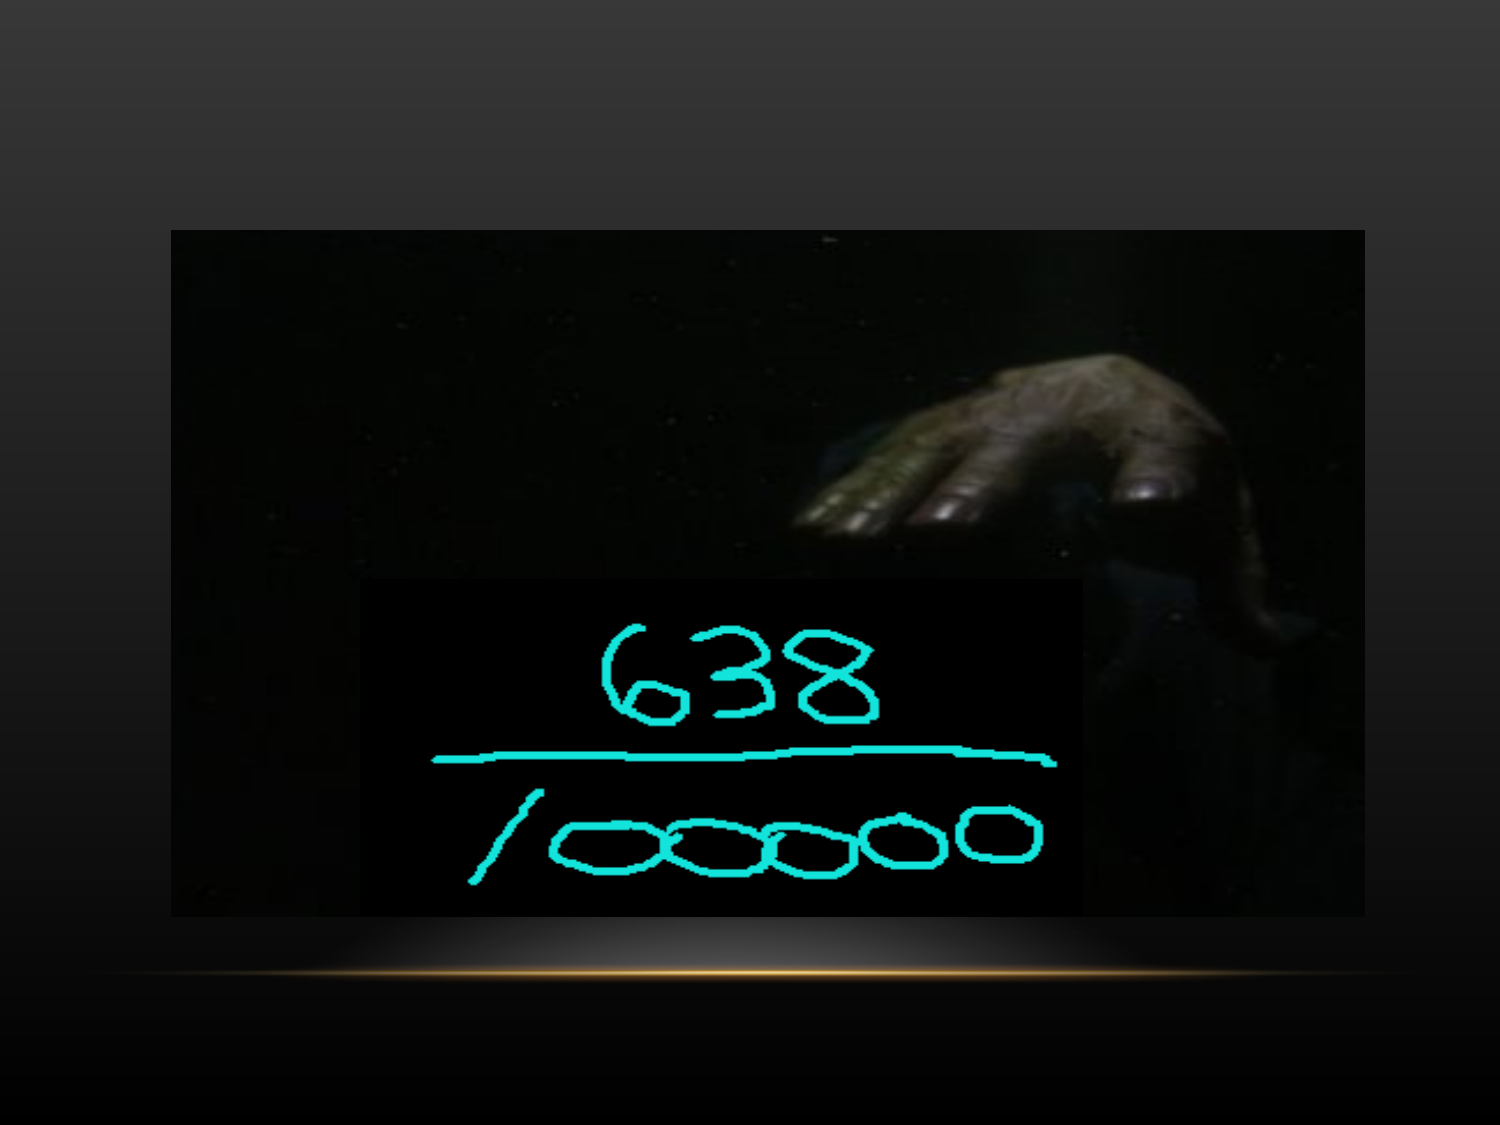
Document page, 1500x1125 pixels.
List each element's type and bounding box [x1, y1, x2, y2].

picture [171, 230, 1365, 917]
